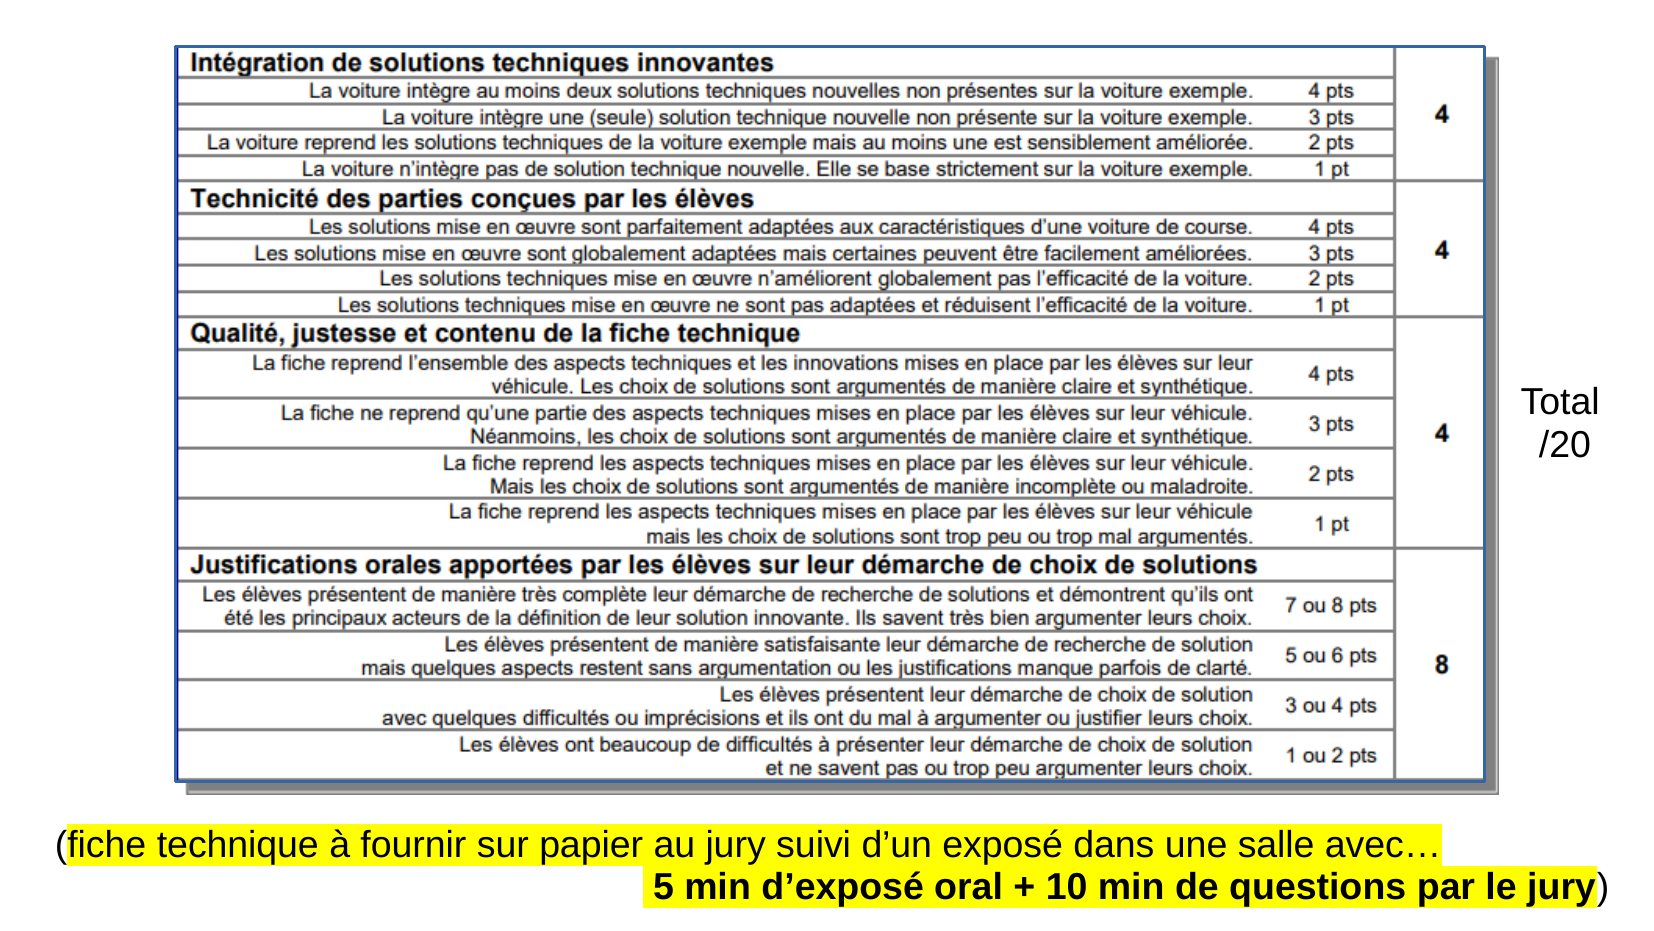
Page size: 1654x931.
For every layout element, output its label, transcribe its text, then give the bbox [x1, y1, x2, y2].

text_box Total /20 [1505, 373, 1625, 473]
text_box (fiche technique à fournir sur papier au jury suivi d’un exposé dans une salle avec… 5 min d’exposé oral + 10 min de questions par le jury) [29, 816, 1625, 916]
picture [177, 48, 1484, 780]
